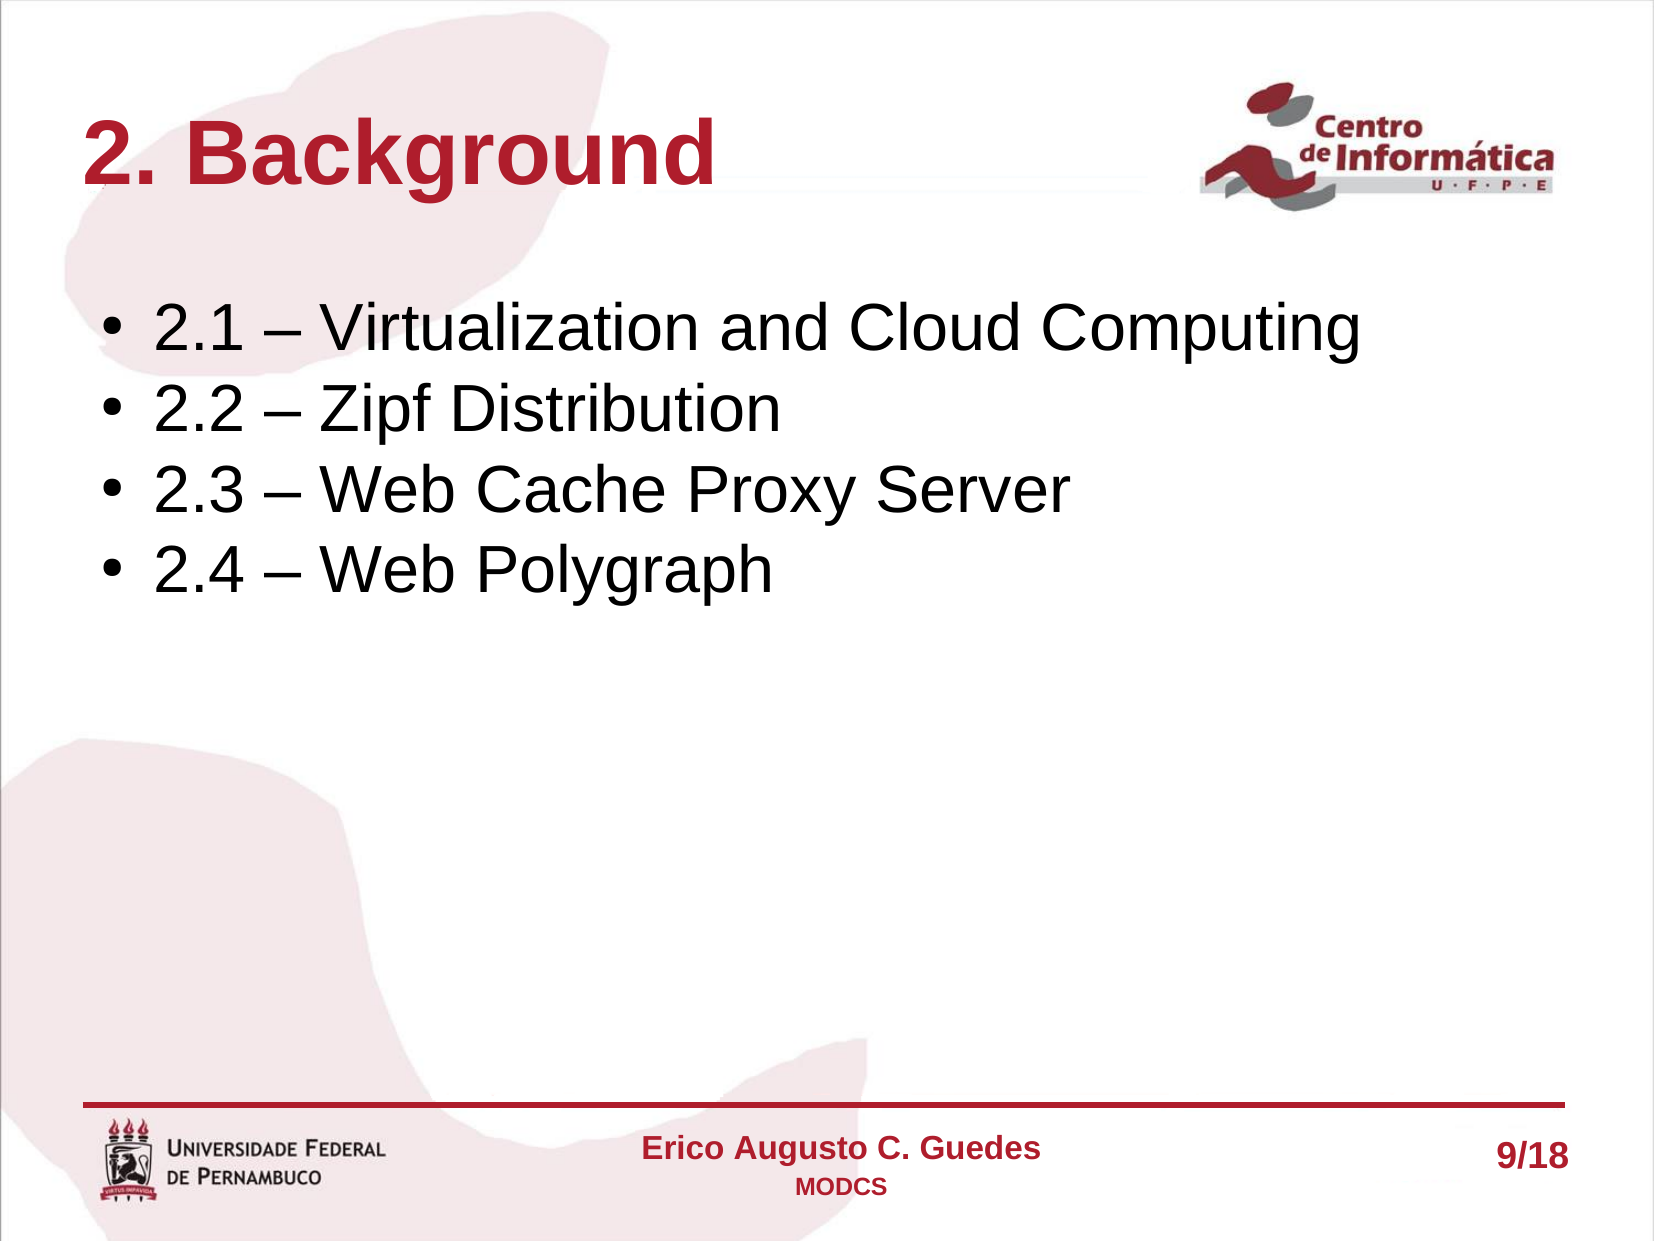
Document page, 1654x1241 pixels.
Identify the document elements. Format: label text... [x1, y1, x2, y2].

title 2. Background [82, 56, 1571, 250]
picture [0, 0, 1654, 1241]
list 2.1 – Virtualization and Cloud Computing 2.2 – Zipf Distribution 2.3 – Web Cache Proxy Server 2.4 – Web Polygraph [82, 290, 1571, 1094]
